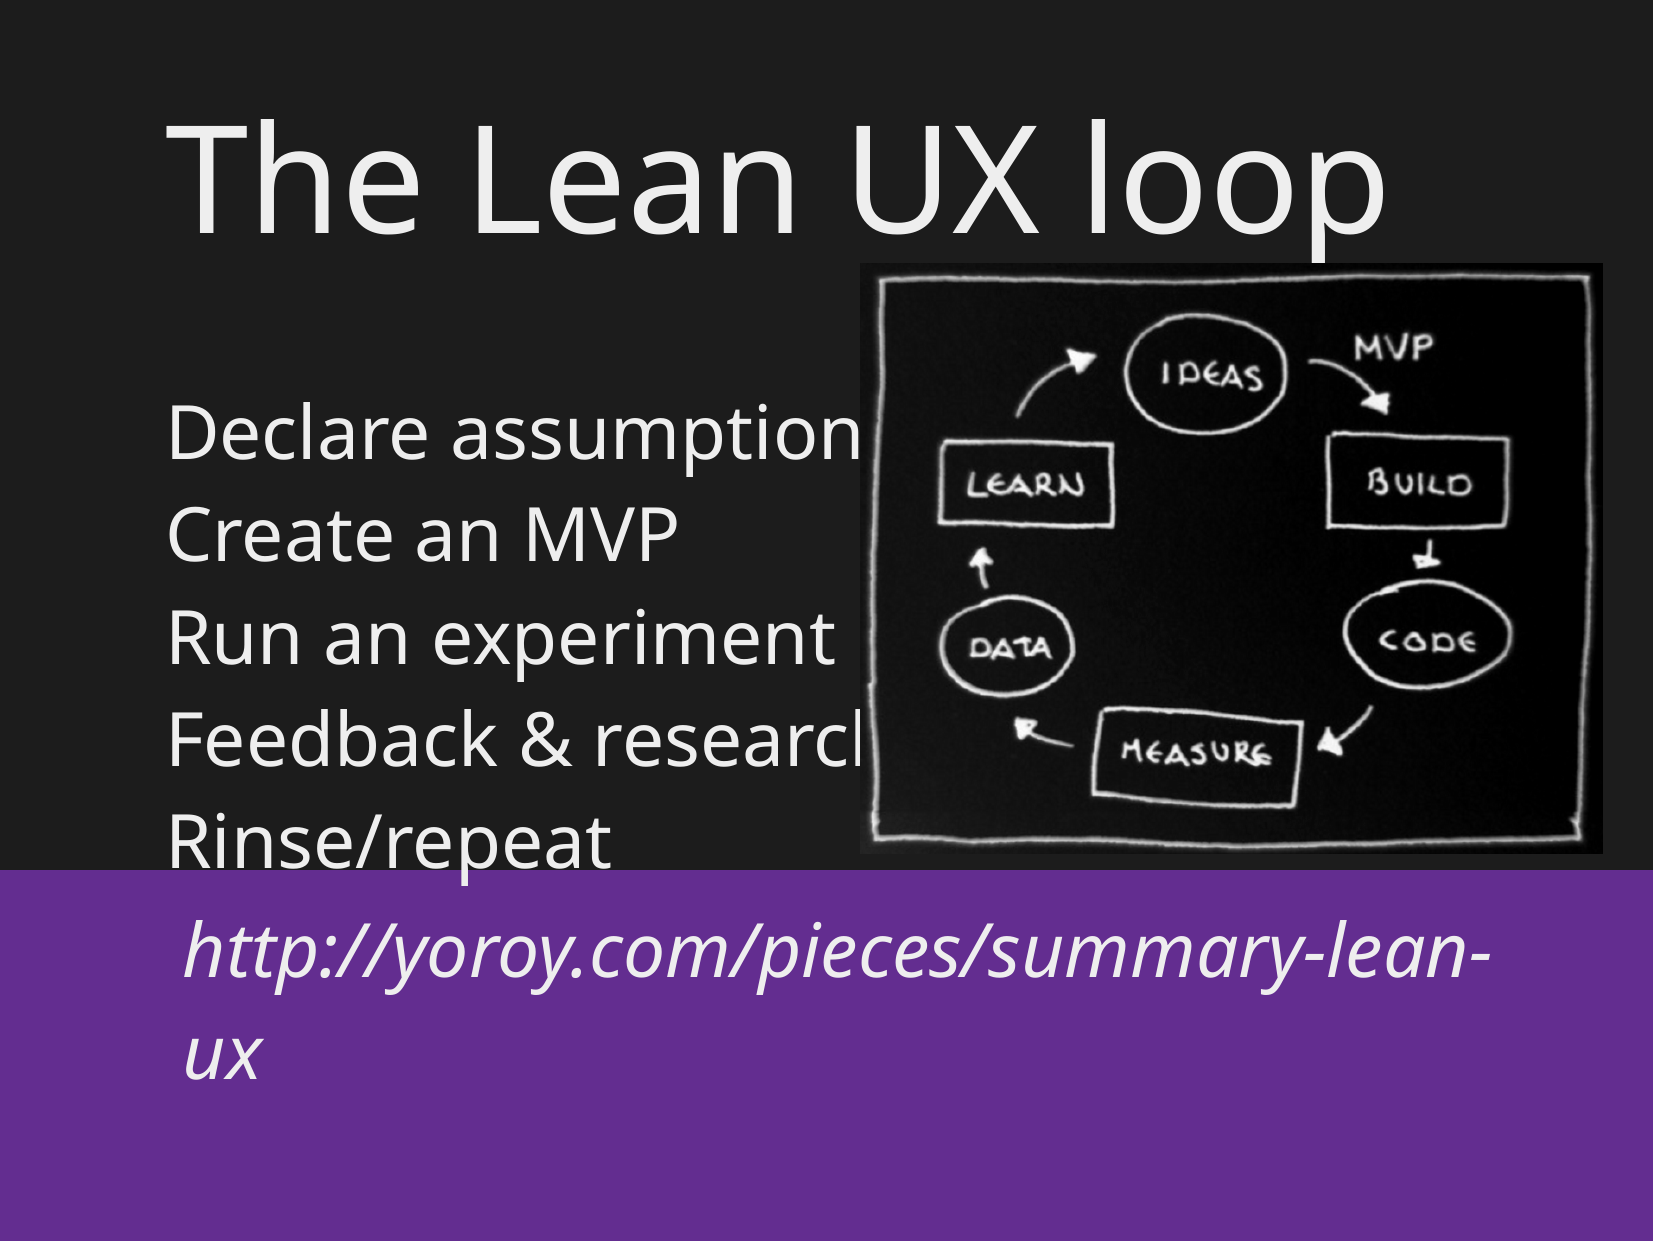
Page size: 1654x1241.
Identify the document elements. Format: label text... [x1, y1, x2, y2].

picture [860, 263, 1603, 854]
list http://yoroy.com/pieces/summary-lean-ux [165, 897, 1571, 1241]
title The Lean UX loop Declare assumptions Create an MVP Run an experiment Feedback & research Rinse/repeat [165, 72, 1571, 796]
